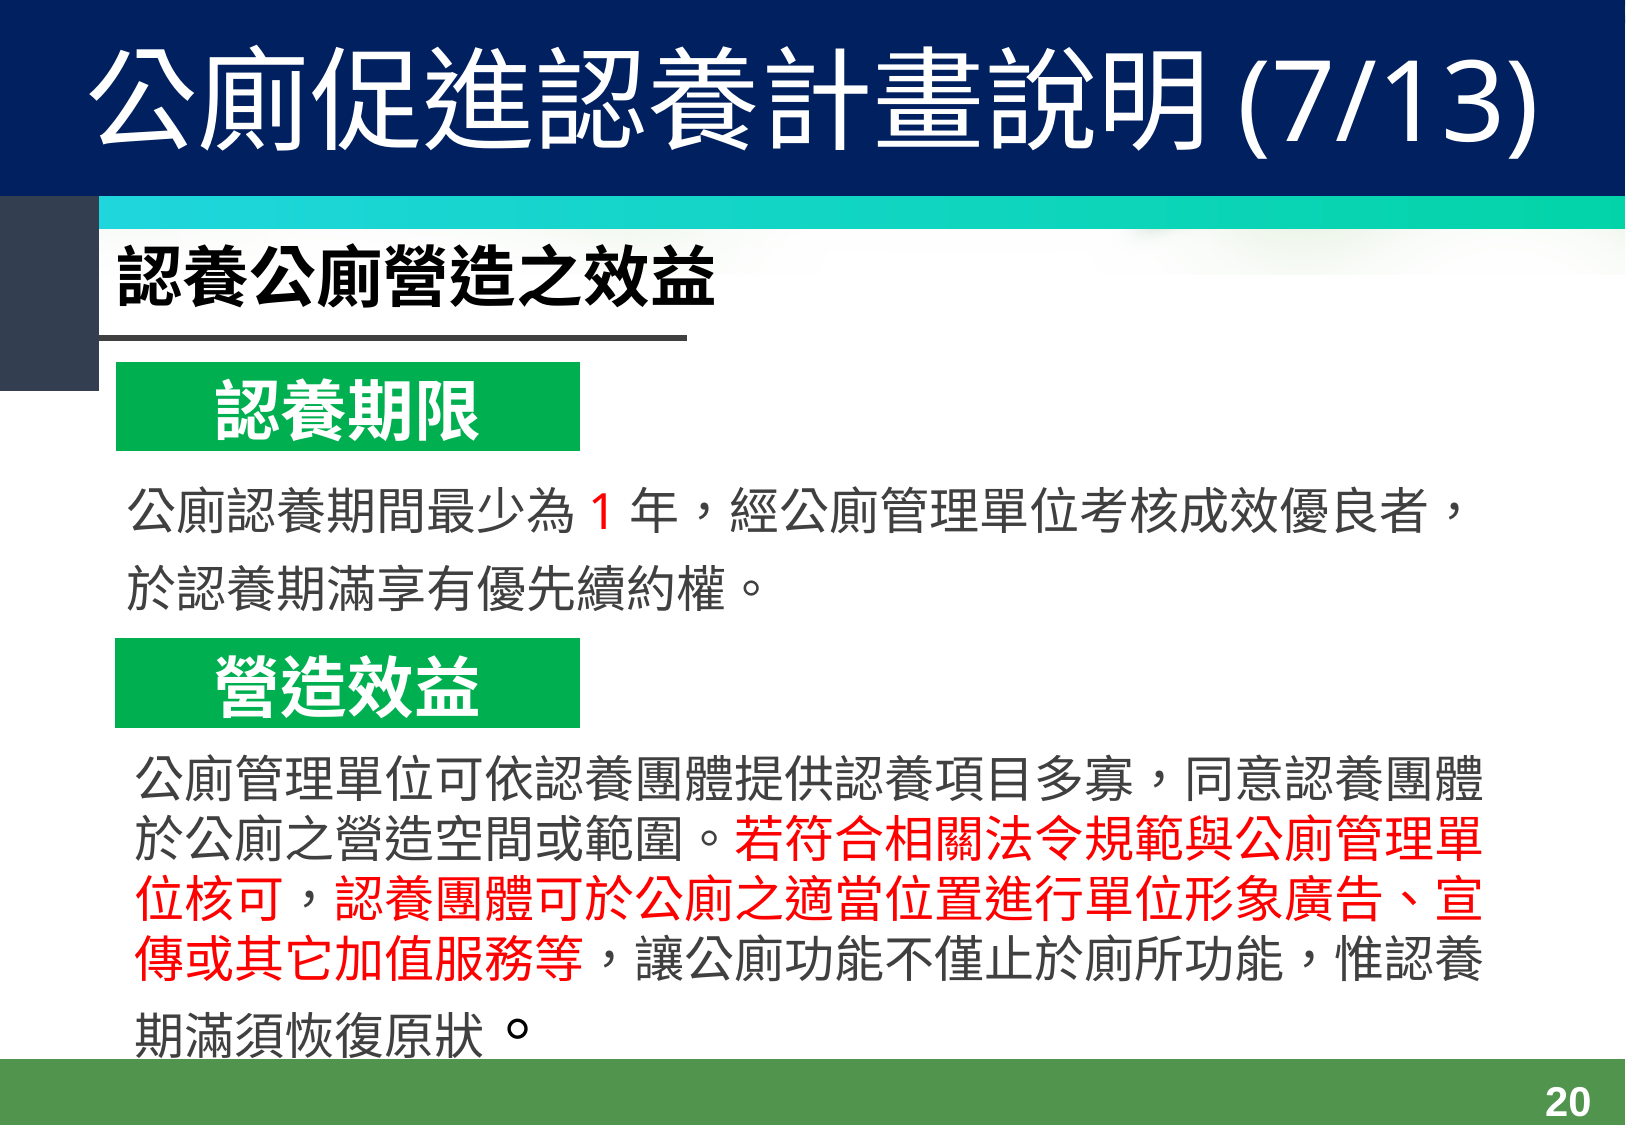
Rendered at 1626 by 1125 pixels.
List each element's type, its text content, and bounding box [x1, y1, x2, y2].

text_box 營造效益 [115, 638, 580, 728]
text_box 公廁管理單位可依認養團體提供認養項目多寡，同意認養團體於公廁之營造空間或範圍。若符合相關法令規範與公廁管理單位核可，認養團體可於公廁之適當位置進行單位形象廣告、宣傳或其它加值服務等，讓公廁功能不僅止於廁所功能，惟認養期滿須恢復原狀。 [123, 742, 1533, 1074]
text_box [1530, 1067, 1625, 1108]
text_box [0, 0, 1625, 391]
text_box 認養公廁營造之效益 [101, 229, 767, 323]
text_box 公廁促進認養計畫說明(7/13) [56, 21, 1569, 173]
text_box 公廁認養期間最少為1年，經公廁管理單位考核成效優良者，於認養期滿享有優先續約權。 [116, 456, 1507, 623]
text_box 認養期限 [116, 362, 580, 451]
